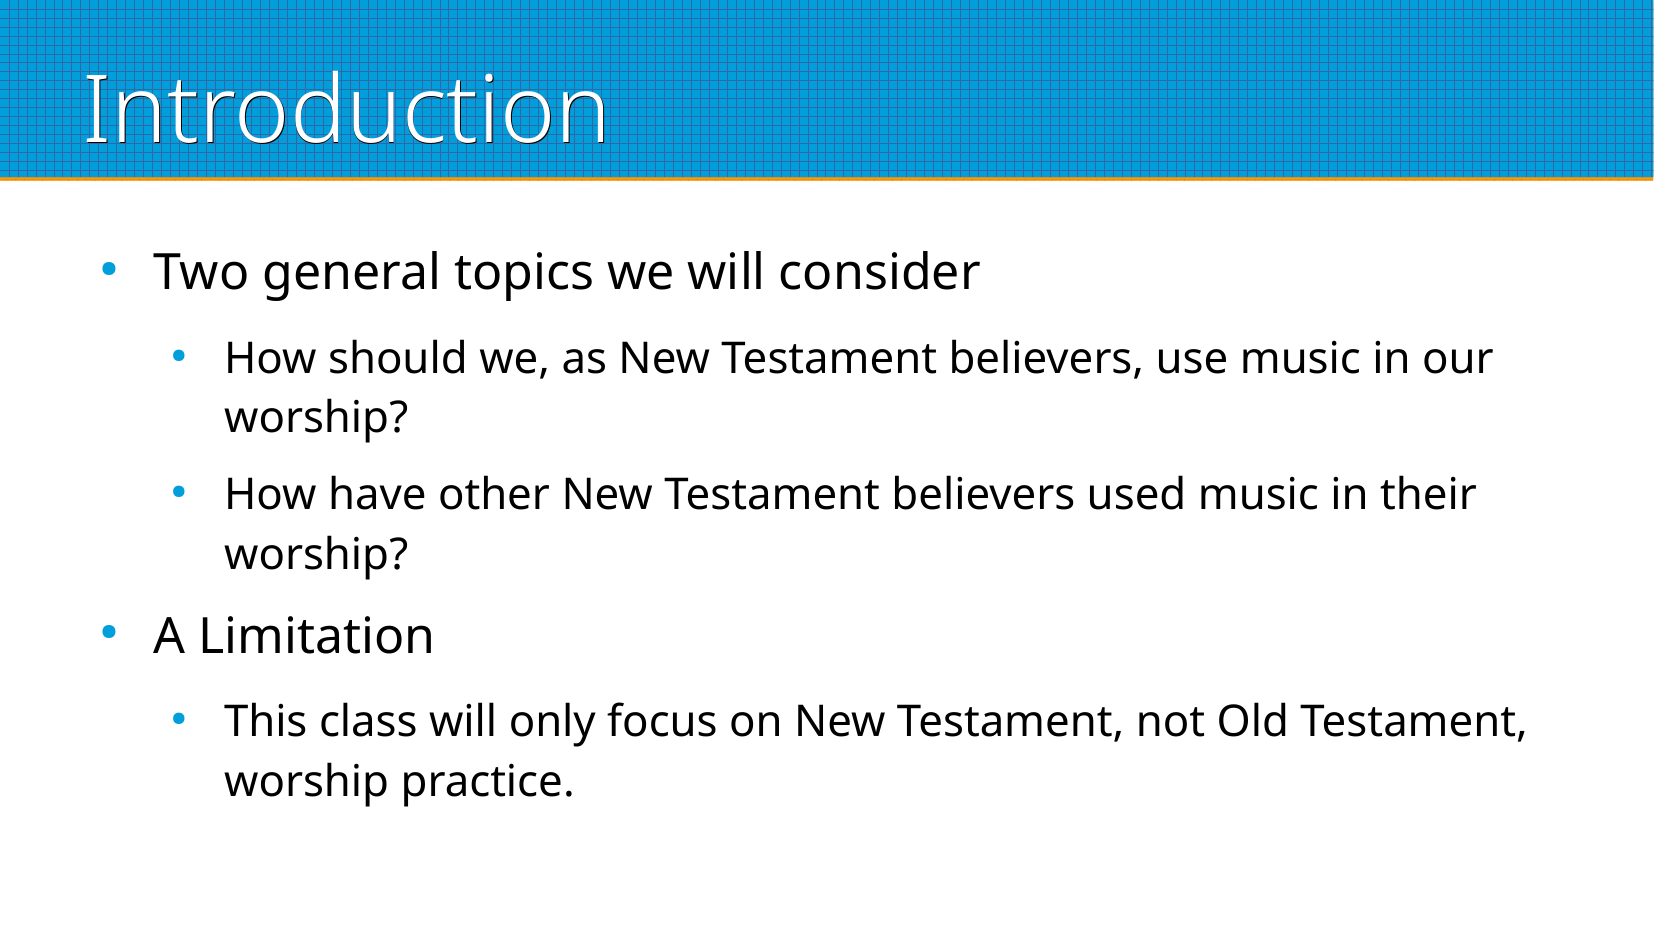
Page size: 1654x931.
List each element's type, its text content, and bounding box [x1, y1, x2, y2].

list Two general topics we will consider How should we, as New Testament believers, use music in our worship? How have other New Testament believers used music in their worship? A Limitation This class will only focus on New Testament, not Old Testament, worship practice. [82, 236, 1563, 811]
title Introduction [82, 14, 1571, 171]
